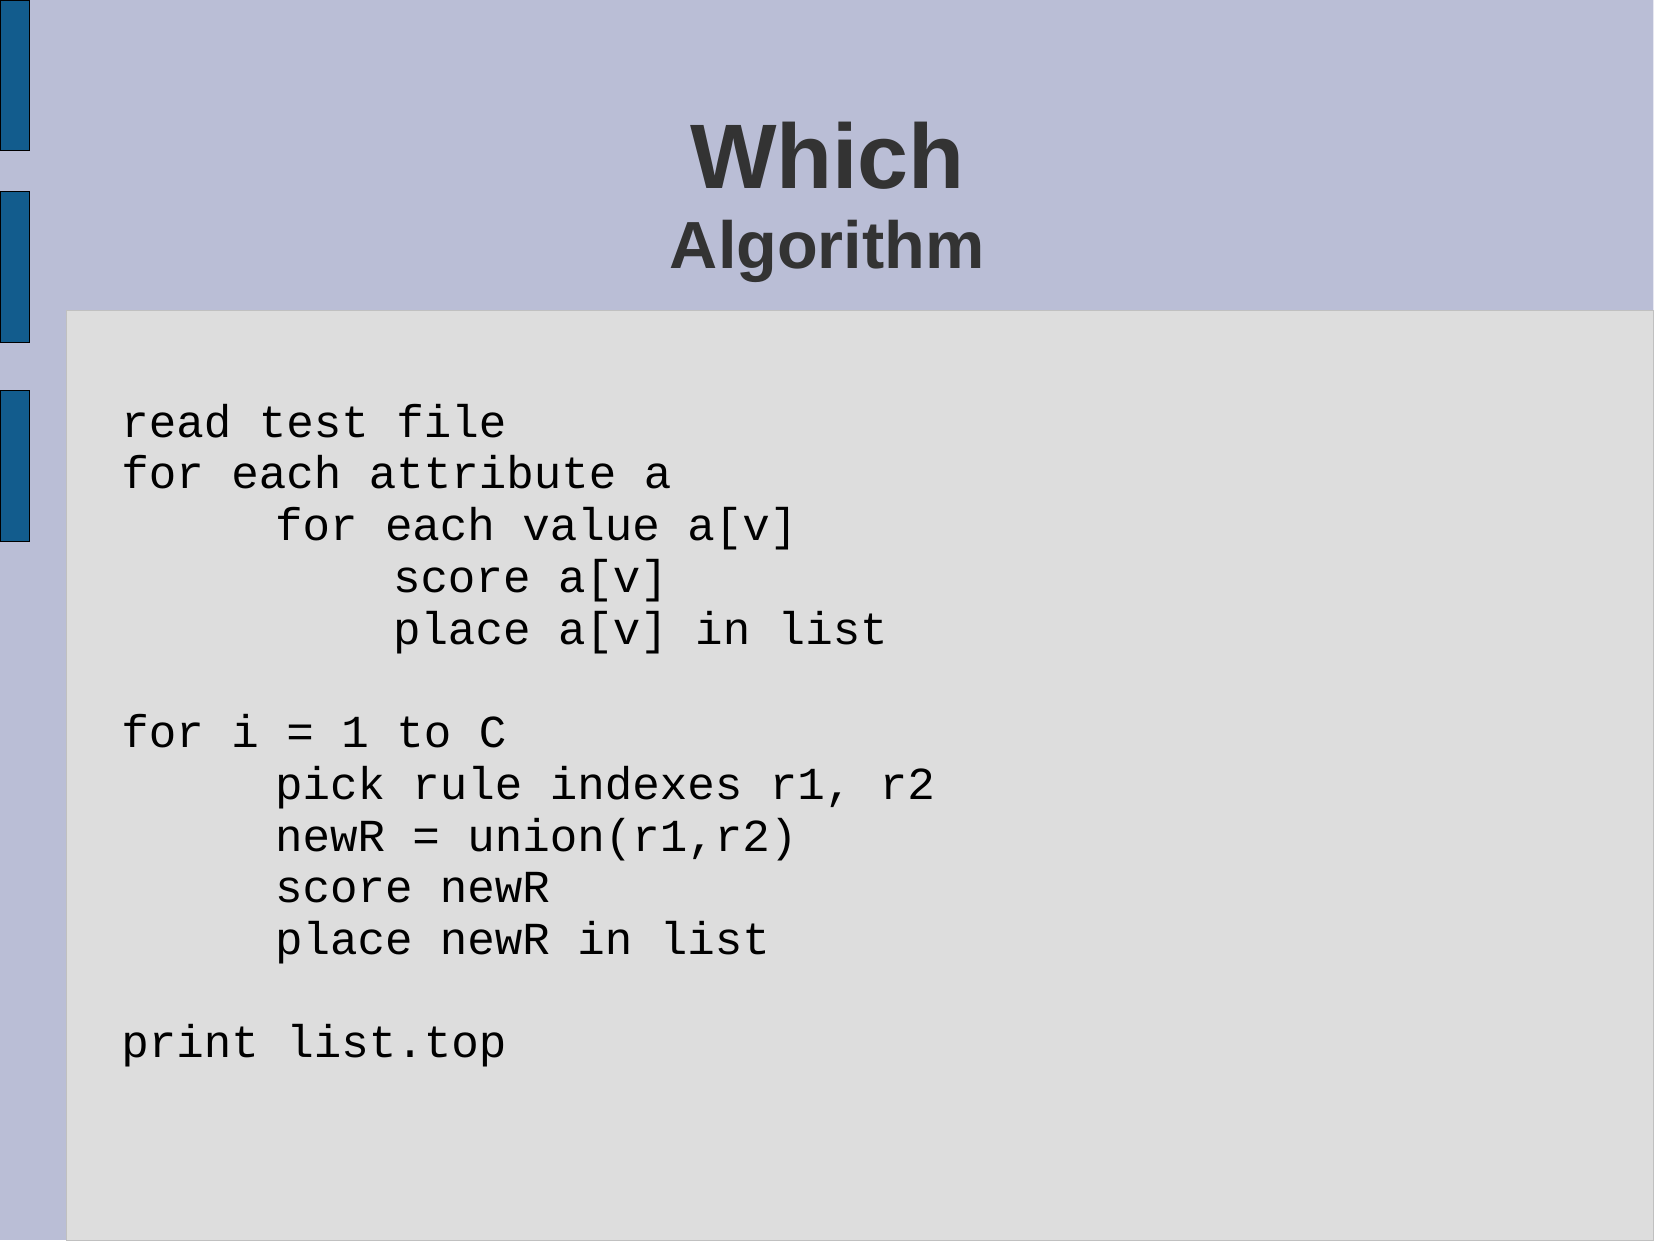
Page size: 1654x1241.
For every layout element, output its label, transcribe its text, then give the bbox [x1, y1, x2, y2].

subtitle read test file for each attribute a for each value a[v] score a[v] place a[v] in list for i = 1 to C pick rule indexes r1, r2 newR = union(r1,r2) score newR place newR in list print list.top [121, 344, 1534, 1127]
title Which Algorithm [121, 91, 1534, 299]
